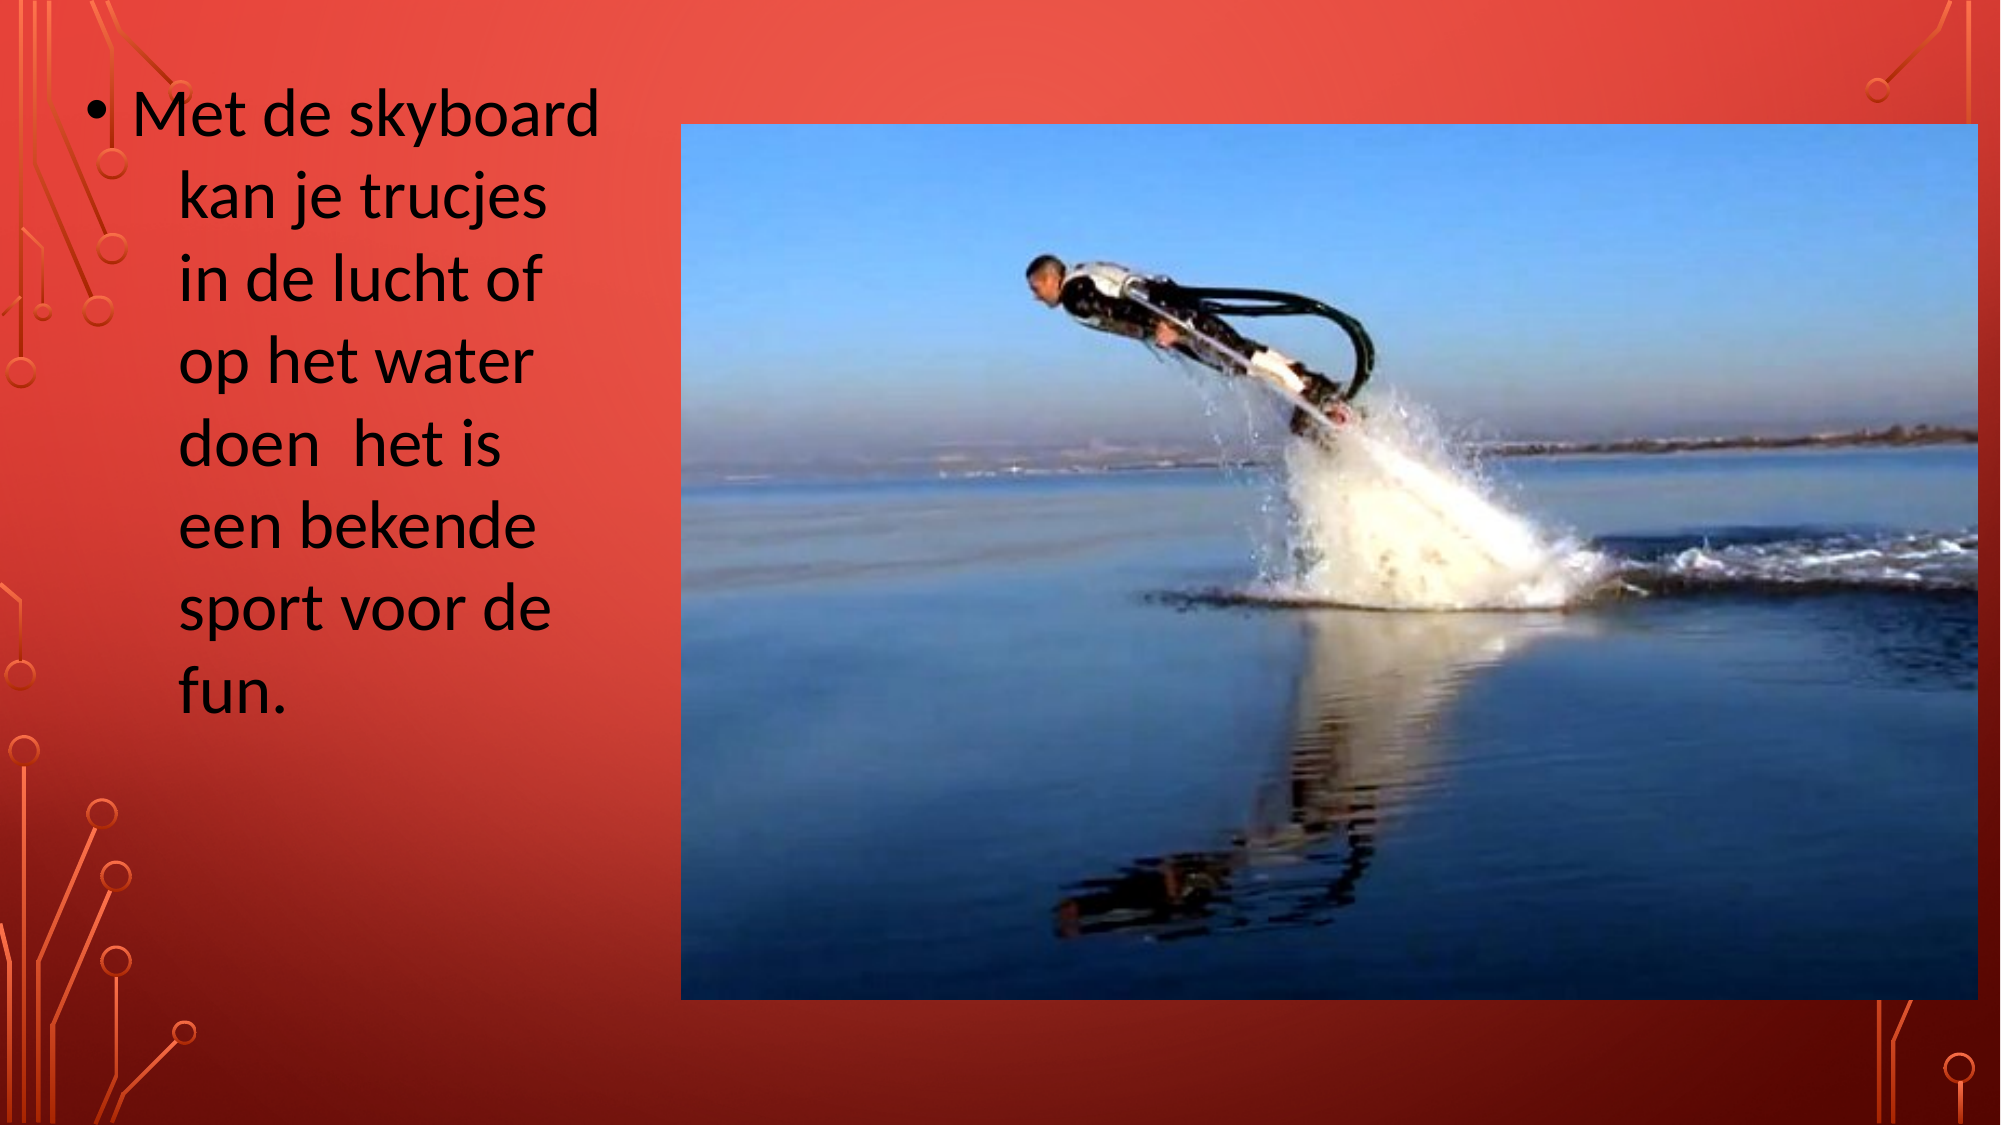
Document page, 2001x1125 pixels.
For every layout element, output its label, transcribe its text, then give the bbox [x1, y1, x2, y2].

text_box Met de skyboard kan je trucjes in de lucht of op het water doen het is een bekende sport voor de fun. [69, 60, 631, 659]
picture [681, 125, 1978, 1001]
